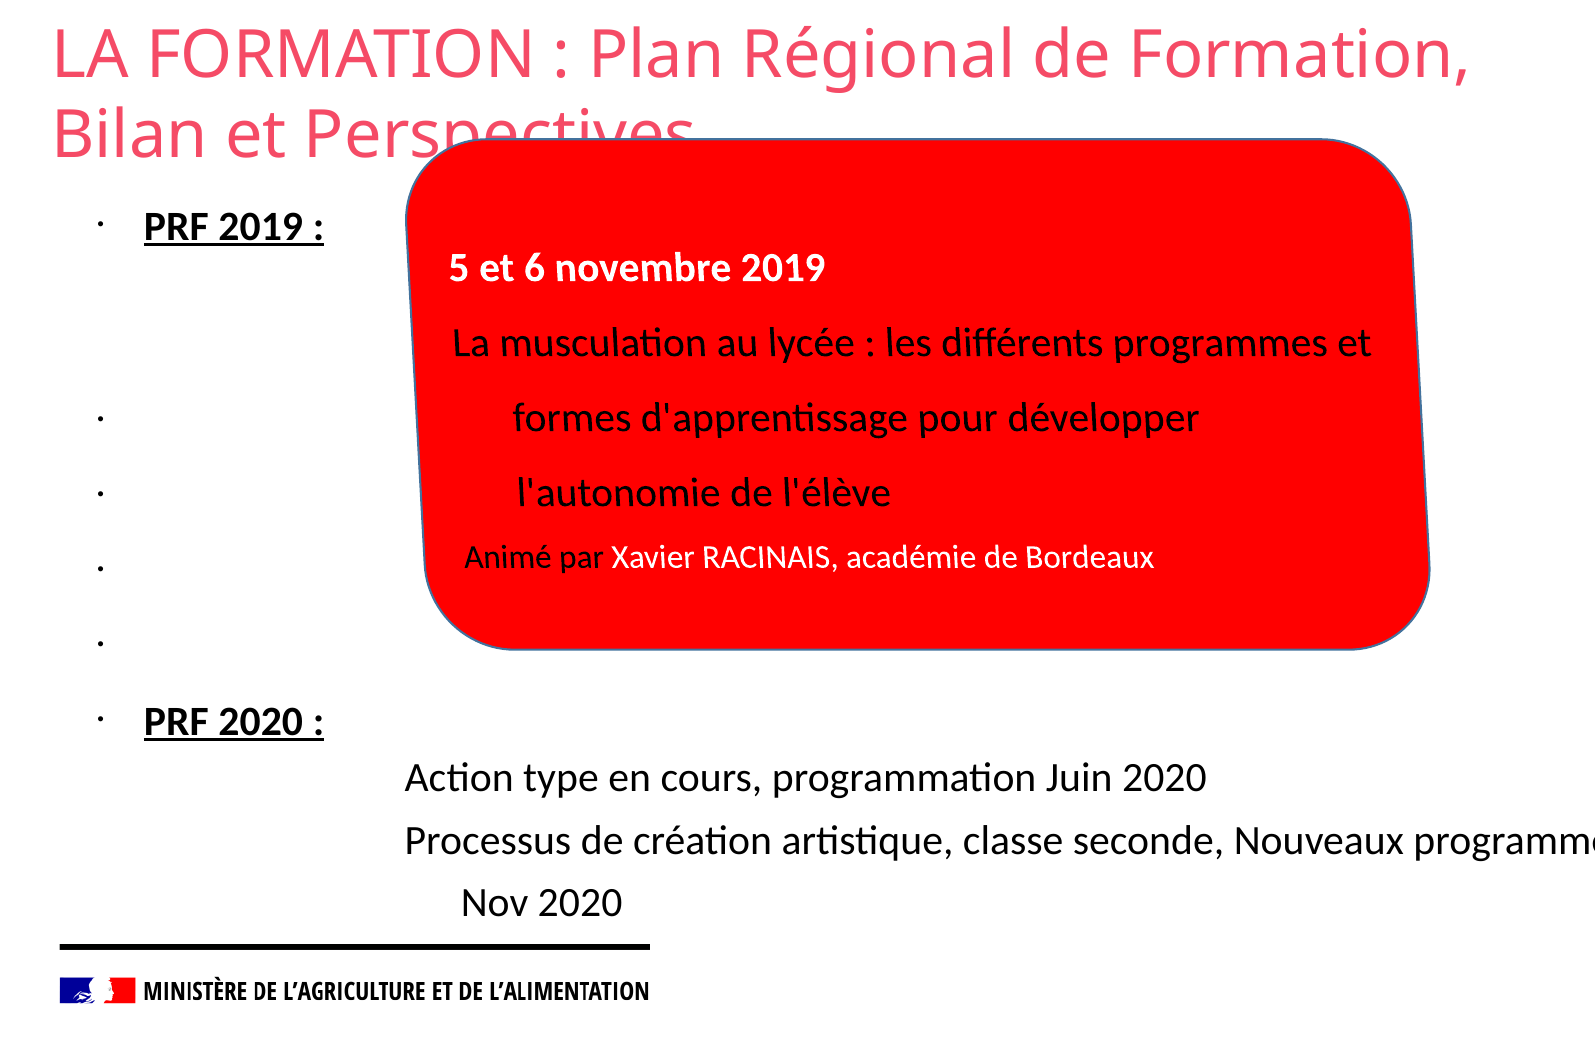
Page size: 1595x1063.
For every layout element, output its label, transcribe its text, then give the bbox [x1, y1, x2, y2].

title LA FORMATION : Plan Régional de Formation, Bilan et Perspectives [36, 3, 1558, 196]
text_box PRF 2019 : PRF 2020 : [82, 166, 1569, 946]
text_box 5 et 6 novembre 2019 La musculation au lycée : les différents programmes et formes d'apprentissage pour développer l'autonomie de l'élève Animé par Xavier RACINAIS, académie de Bordeaux [406, 139, 1430, 650]
picture [59, 944, 650, 1004]
text_box Action type en cours, programmation Juin 2020 Processus de création artistique, classe seconde, Nouveaux programmes, Auch Nov 2020 [389, 732, 1595, 989]
